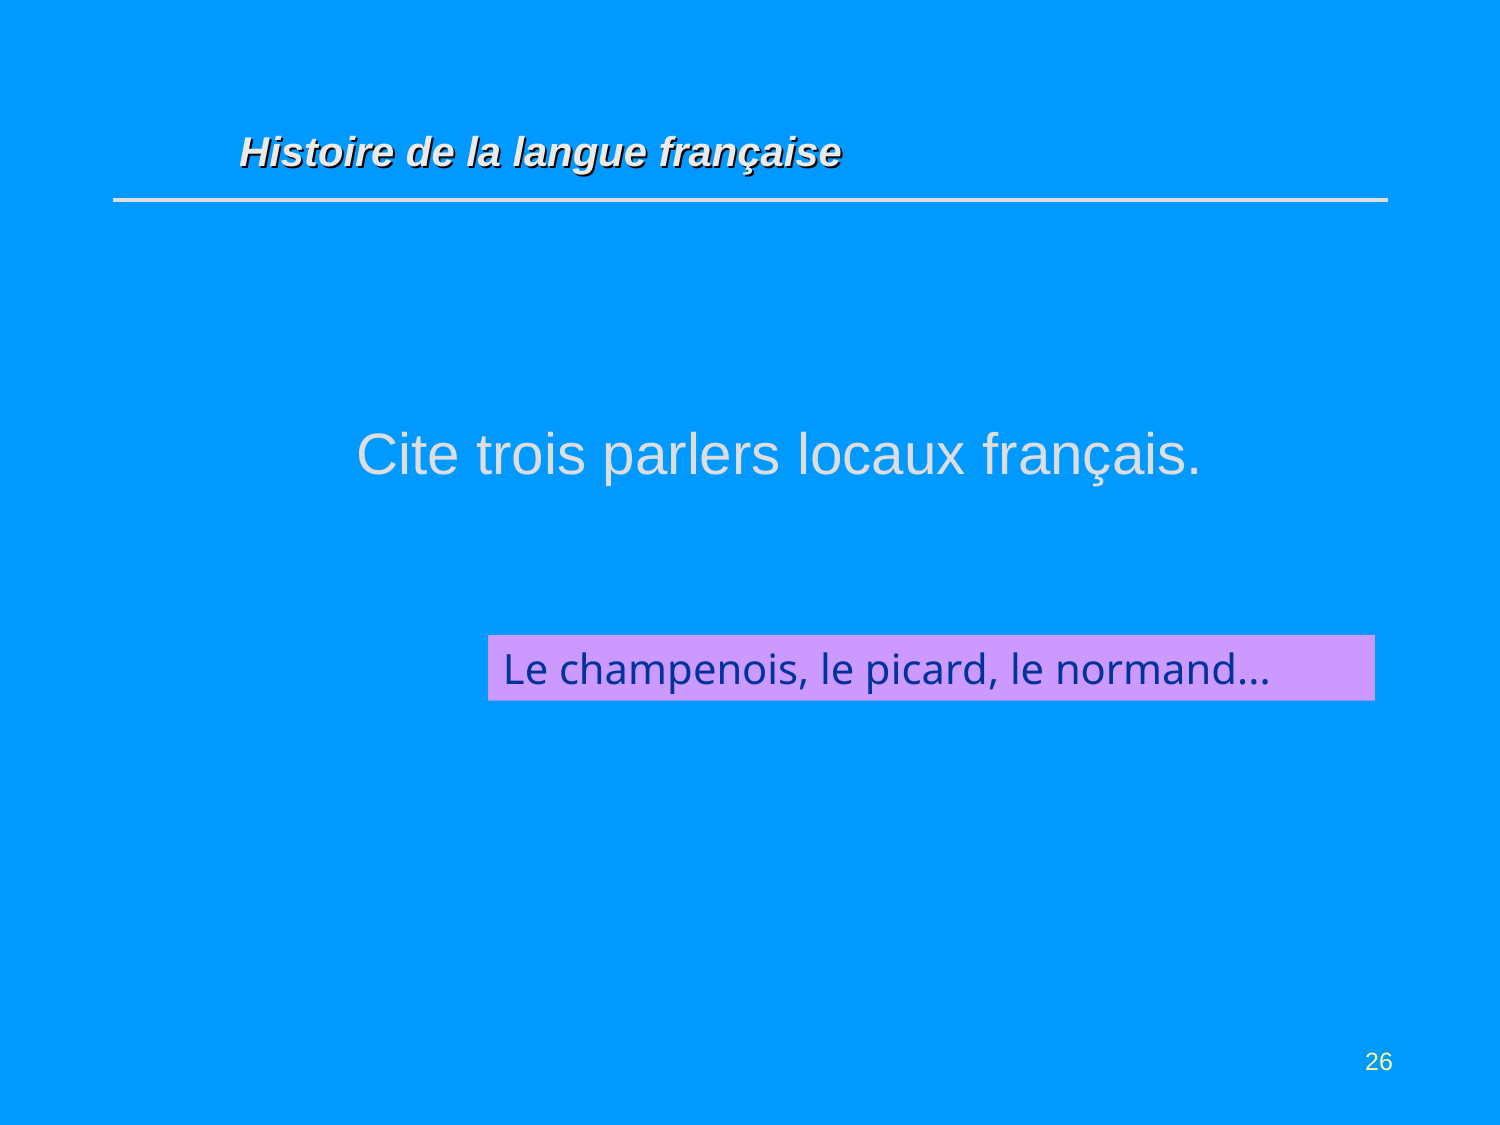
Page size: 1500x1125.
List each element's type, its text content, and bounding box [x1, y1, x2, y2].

text_box Le champenois, le picard, le normand... [488, 635, 1375, 701]
text_box Histoire de la langue française [224, 116, 858, 183]
text_box Cite trois parlers locaux français. [237, 399, 1375, 496]
